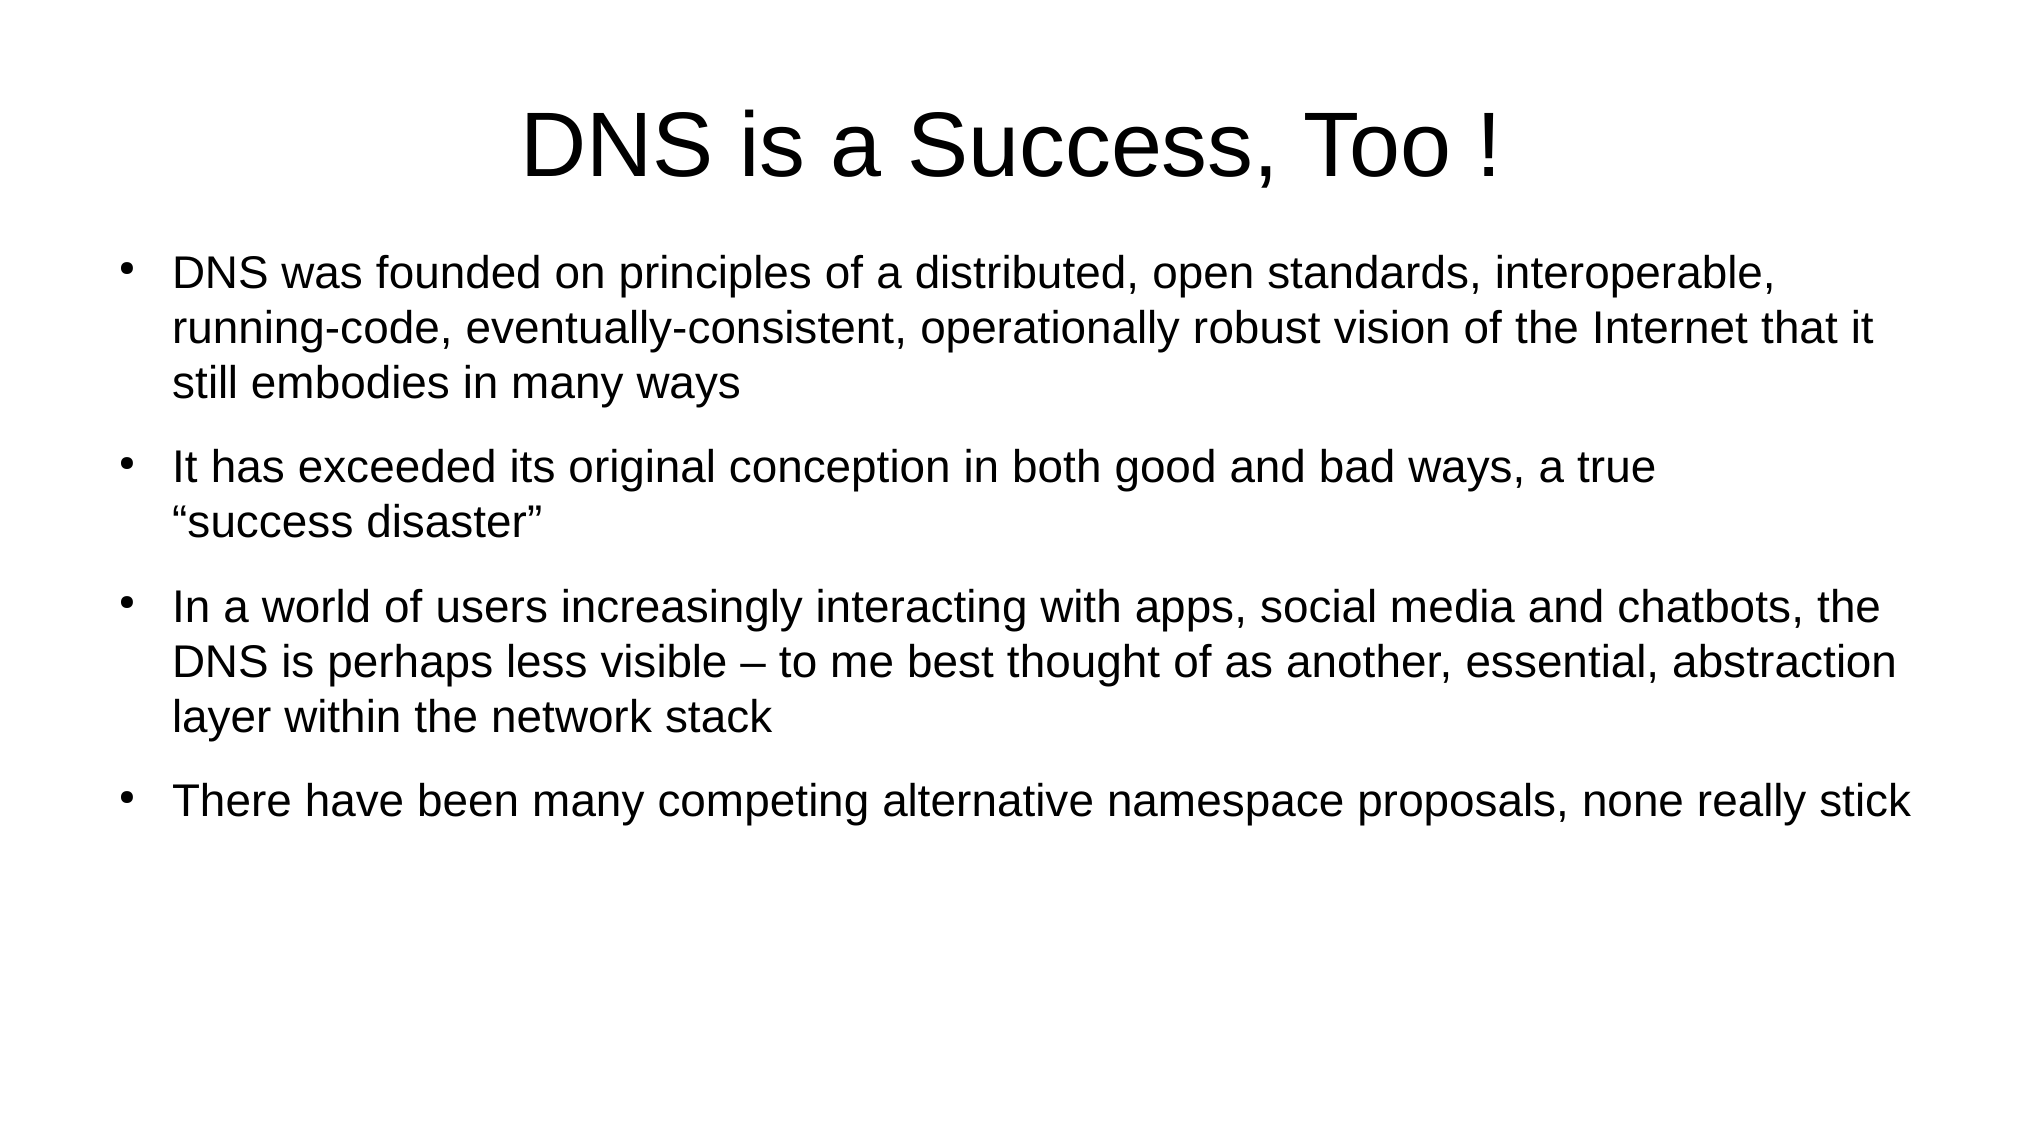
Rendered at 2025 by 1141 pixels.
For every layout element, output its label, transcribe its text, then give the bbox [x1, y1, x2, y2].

list DNS was founded on principles of a distributed, open standards, interoperable, running-code, eventually-consistent, operationally robust vision of the Internet that it still embodies in many ways It has exceeded its original conception in both good and bad ways, a true “success disaster” In a world of users increasingly interacting with apps, social media and chatbots, the DNS is perhaps less visible – to me best thought of as another, essential, abstraction layer within the network stack There have been many competing alternative namespace proposals, none really stick [101, 242, 1950, 904]
title DNS is a Success, Too ! [101, 45, 1924, 236]
